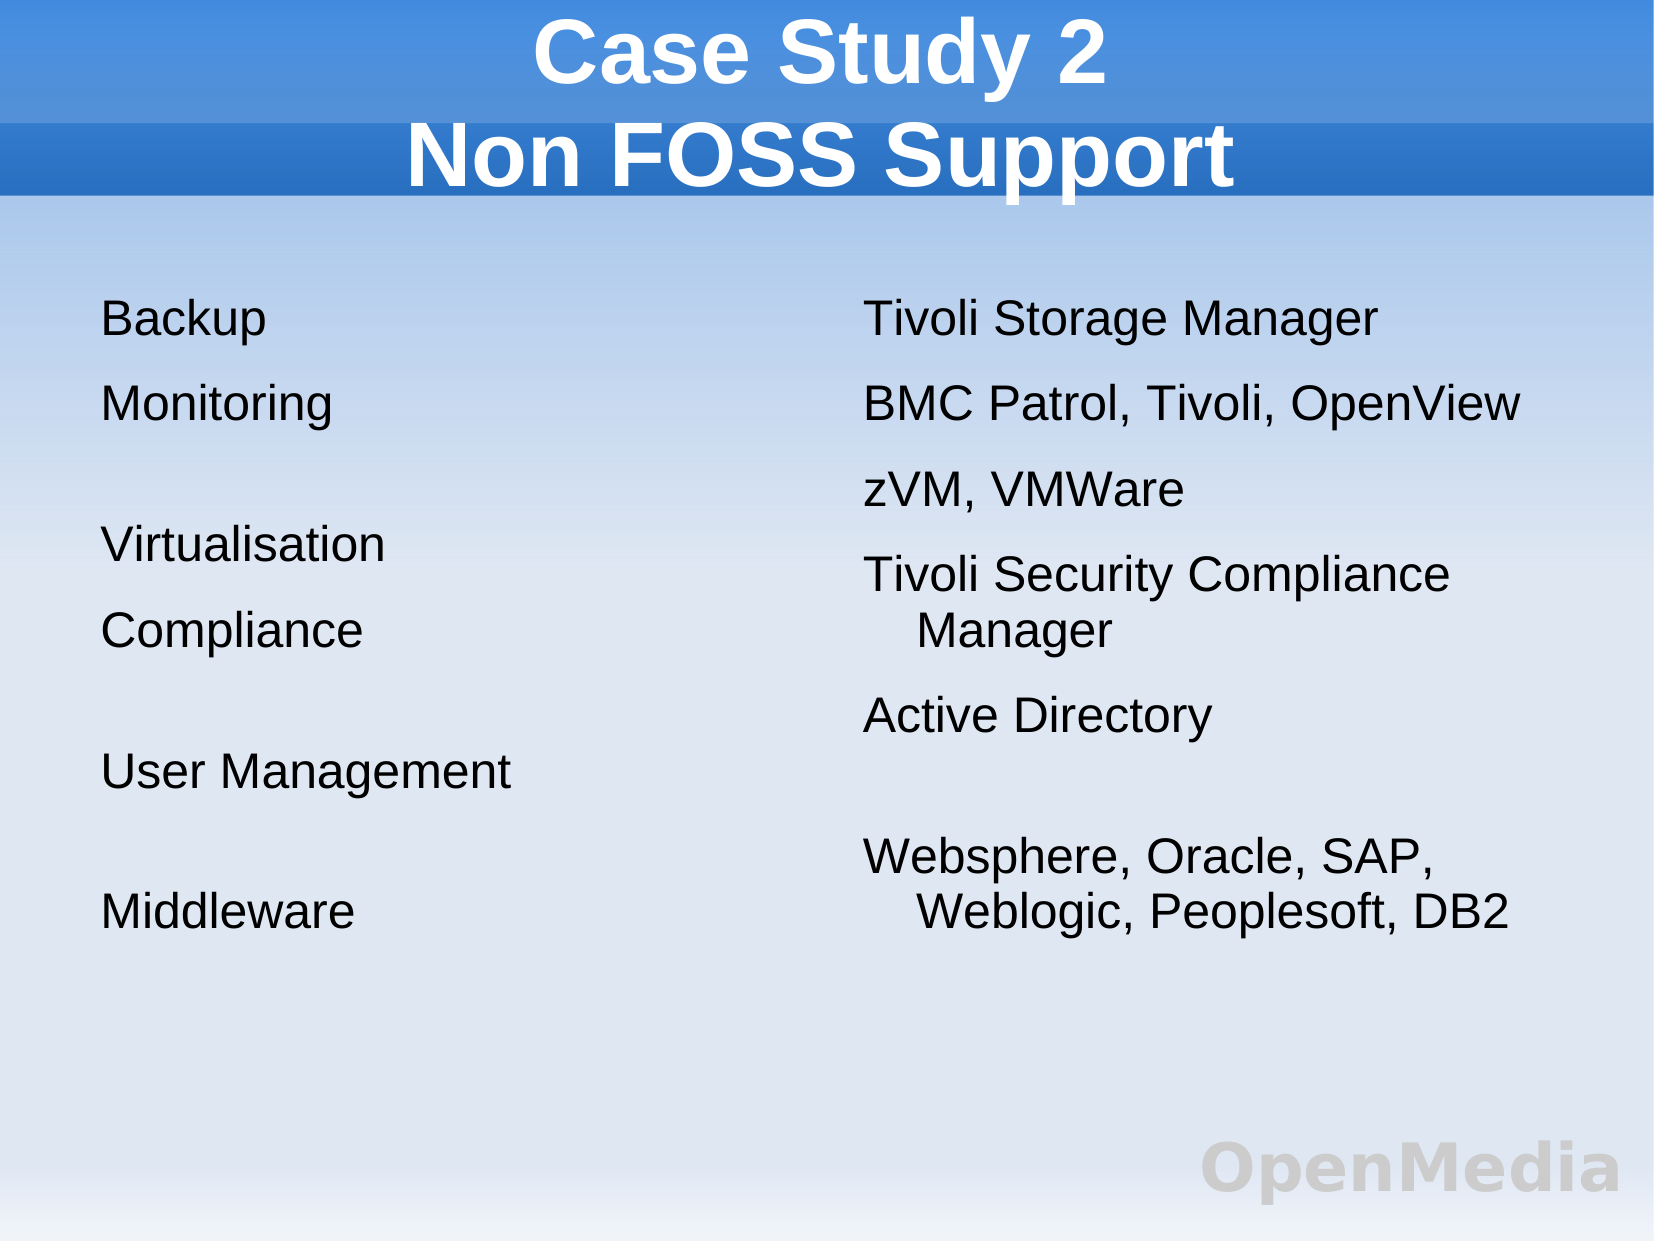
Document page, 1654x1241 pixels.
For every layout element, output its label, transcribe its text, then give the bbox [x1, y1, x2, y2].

list Tivoli Storage Manager BMC Patrol, Tivoli, OpenView zVM, VMWare Tivoli Security Compliance Manager Active Directory Websphere, Oracle, SAP, Weblogic, Peoplesoft, DB2 [845, 290, 1572, 1094]
picture [0, 0, 1654, 1241]
title Case Study 2 Non FOSS Support [76, 1, 1565, 207]
list Backup Monitoring Virtualisation Compliance User Management Middleware [82, 290, 809, 1094]
